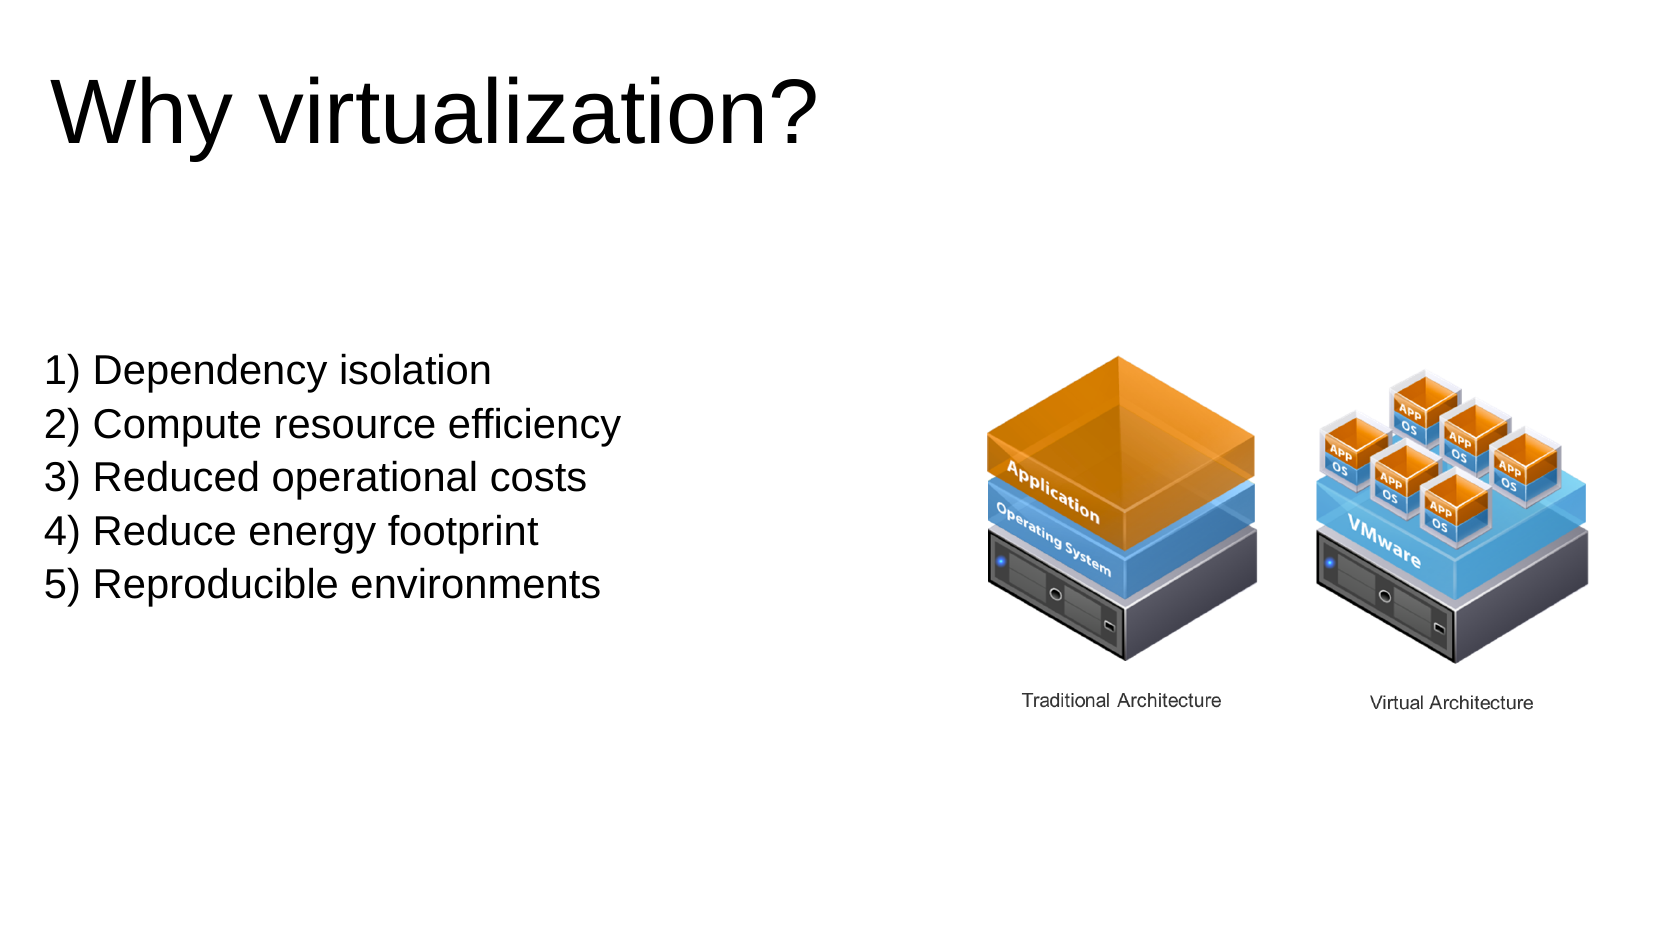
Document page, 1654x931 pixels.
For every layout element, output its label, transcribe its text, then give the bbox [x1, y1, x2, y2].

subtitle Dependency isolation Compute resource efficiency Reduced operational costs Reduce energy footprint Reproducible environments [43, 325, 1582, 622]
title Why virtualization? [0, 0, 871, 266]
picture [973, 342, 1610, 728]
